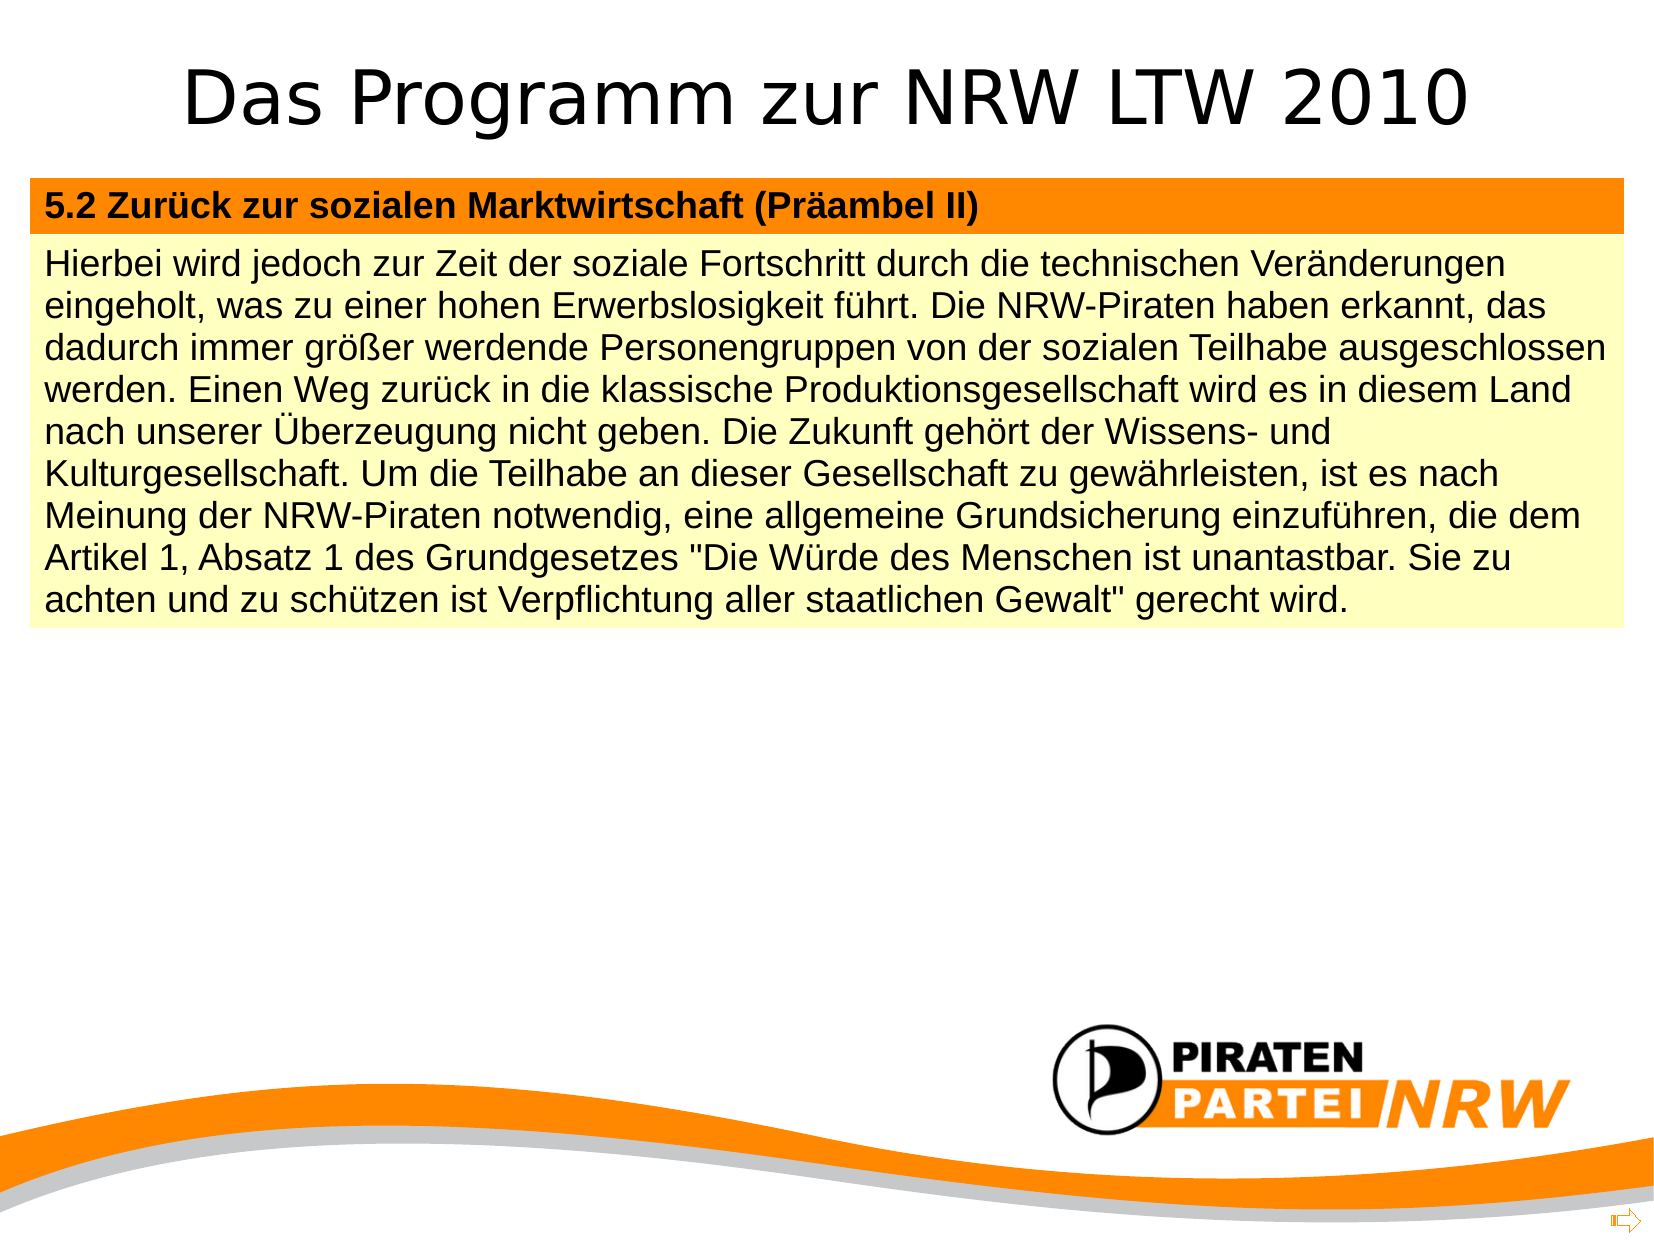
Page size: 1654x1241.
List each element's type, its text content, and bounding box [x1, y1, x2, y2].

table_header 5.2 Zurück zur sozialen Marktwirtschaft (Präambel II) [30, 178, 1624, 234]
table_cell Hierbei wird jedoch zur Zeit der soziale Fortschritt durch die technischen Veränderungen eingeholt, was zu einer hohen Erwerbslosigkeit führt. Die NRW-Piraten haben erkannt, das dadurch immer größer werdende Personengruppen von der sozialen Teilhabe ausgeschlossen werden. Einen Weg zurück in die klassische Produktionsgesellschaft wird es in diesem Land nach unserer Überzeugung nicht geben. Die Zukunft gehört der Wissens- und Kulturgesellschaft. Um die Teilhabe an dieser Gesellschaft zu gewährleisten, ist es nach Meinung der NRW-Piraten notwendig, eine allgemeine Grundsicherung einzuführen, die dem Artikel 1, Absatz 1 des Grundgesetzes "Die Würde des Menschen ist unantastbar. Sie zu achten und zu schützen ist Verpflichtung aller staatlichen Gewalt" gerecht wird. [30, 235, 1624, 628]
title Das Programm zur NRW LTW 2010 [82, 54, 1571, 143]
picture [1045, 1021, 1579, 1140]
